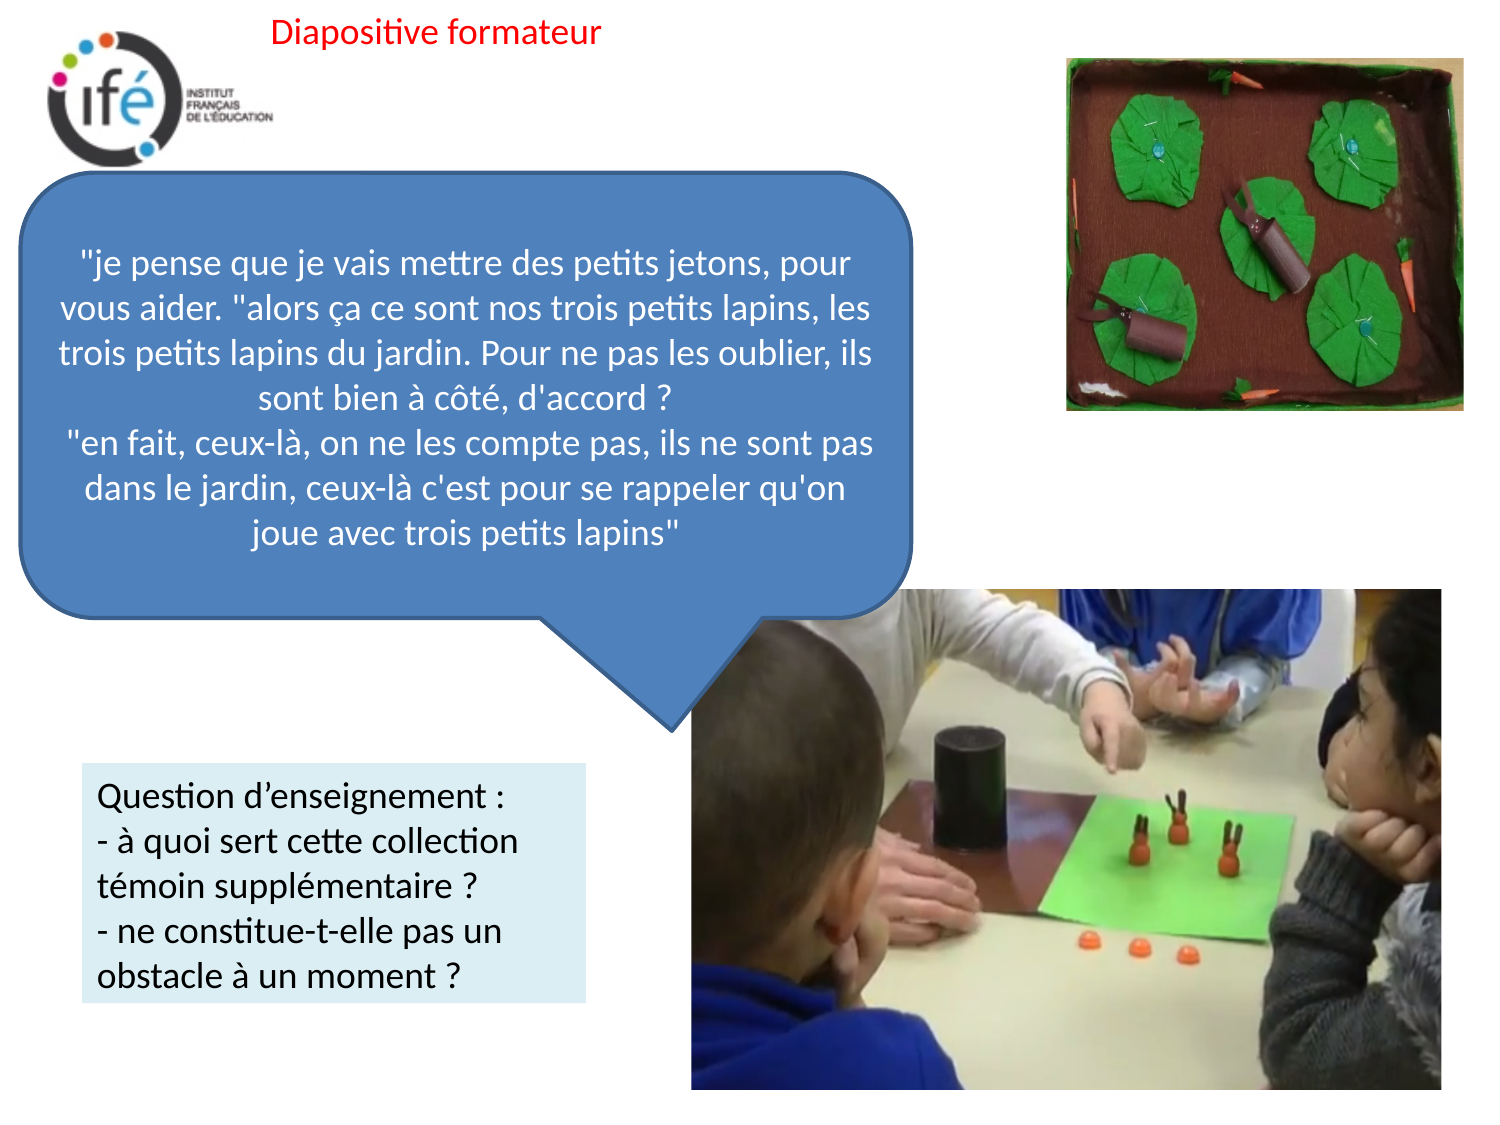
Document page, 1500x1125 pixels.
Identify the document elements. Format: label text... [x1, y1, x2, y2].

picture [1066, 58, 1464, 411]
text_box Question d’enseignement : - à quoi sert cette collection témoin supplémentaire ? - ne constitue-t-elle pas un obstacle à un moment ? [82, 763, 586, 1004]
text_box "je pense que je vais mettre des petits jetons, pour vous aider. "alors ça ce sont nos trois petits lapins, les trois petits lapins du jardin. Pour ne pas les oublier, ils sont bien à côté, d'accord ? "en fait, ceux-là, on ne les compte pas, ils ne sont pas dans le jardin, ceux-là c'est pour se rappeler qu'on joue avec trois petits lapins" [20, 172, 912, 731]
text_box Diapositive formateur [255, 0, 618, 60]
title [75, 45, 1425, 233]
picture [691, 589, 1442, 1090]
picture [46, 30, 255, 169]
